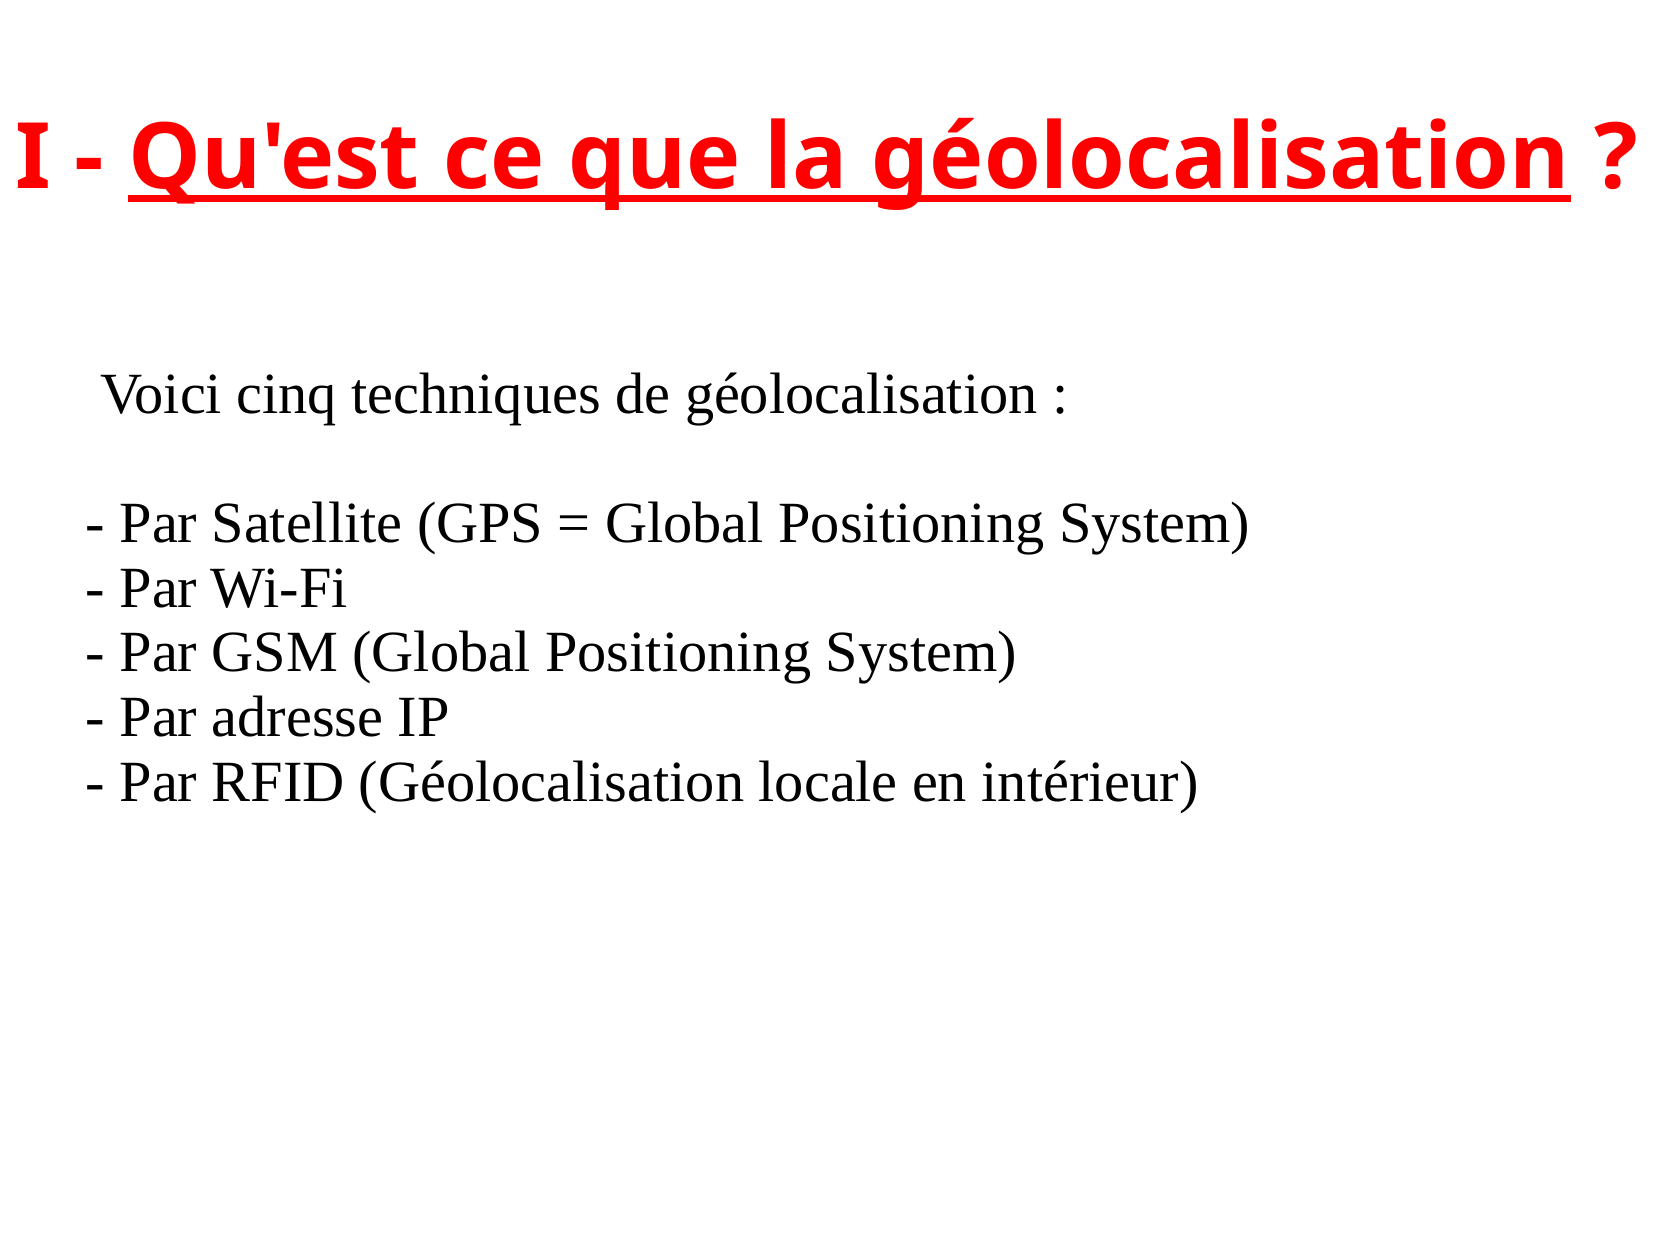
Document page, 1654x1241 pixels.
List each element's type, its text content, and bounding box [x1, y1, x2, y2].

text_box Voici cinq techniques de géolocalisation : - Par Satellite (GPS = Global Positioning System) - Par Wi-Fi - Par GSM (Global Positioning System) - Par adresse IP - Par RFID (Géolocalisation locale en intérieur) [70, 354, 1524, 989]
title I - Qu'est ce que la géolocalisation ? [0, 42, 1654, 264]
